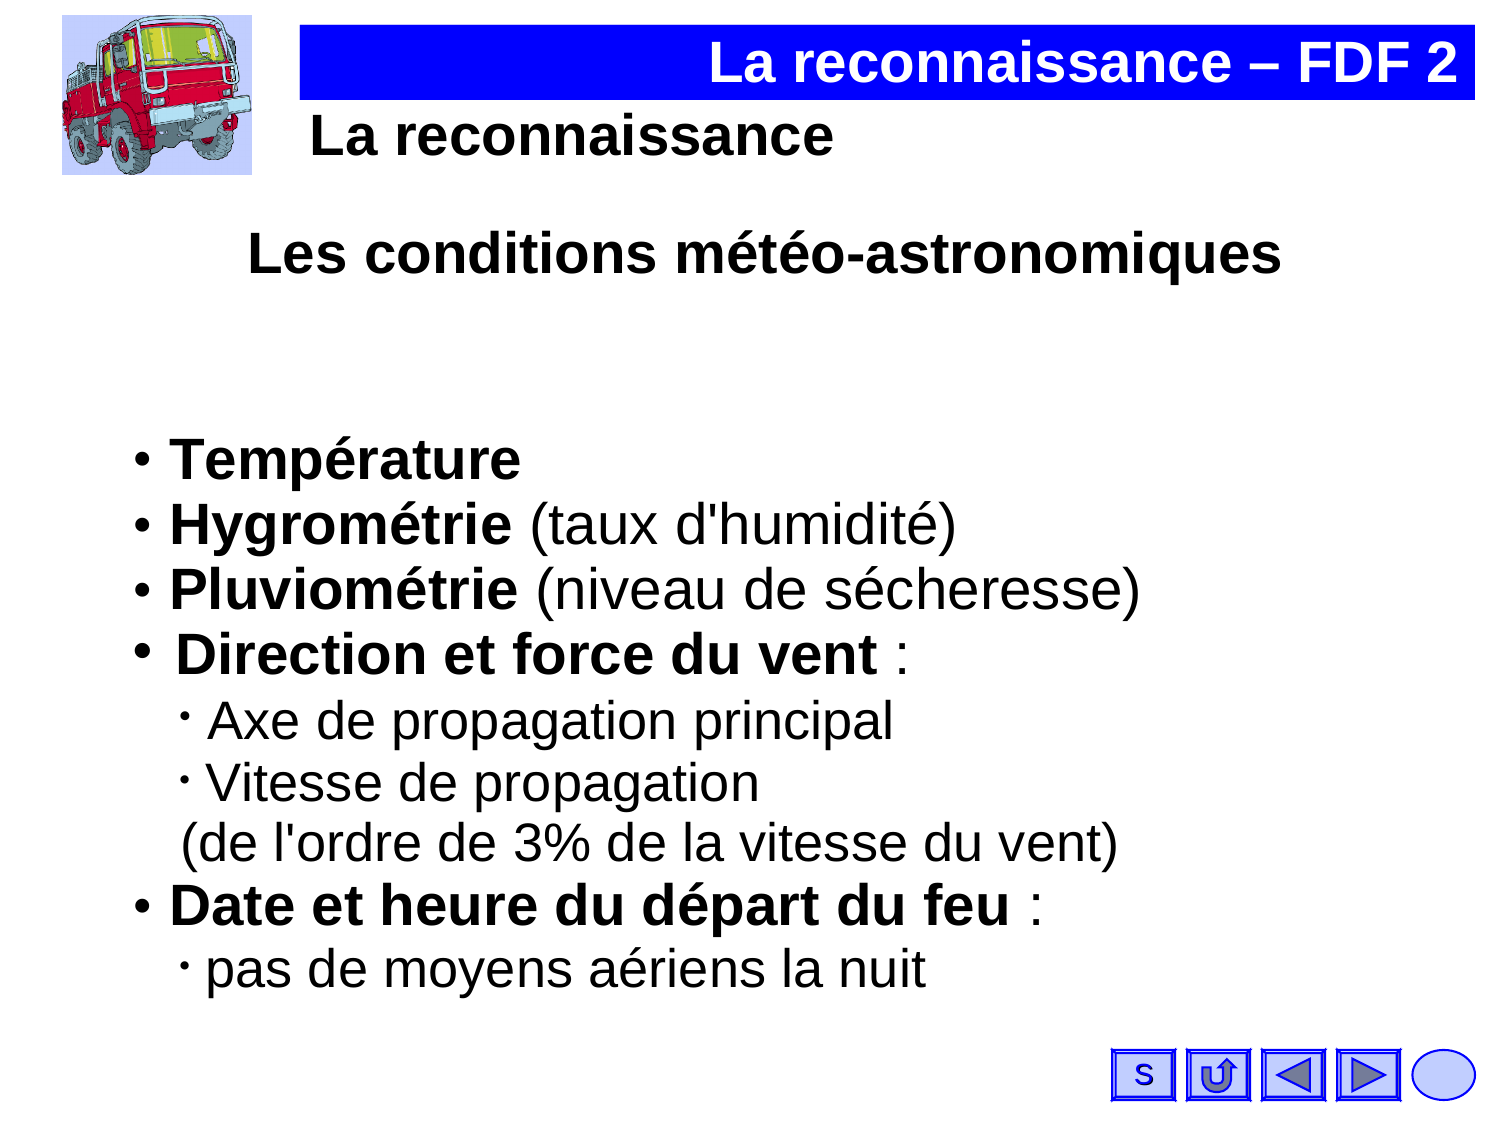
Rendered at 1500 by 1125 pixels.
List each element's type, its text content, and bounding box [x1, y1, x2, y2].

text_box La reconnaissance [295, 95, 851, 178]
text_box [1412, 1049, 1476, 1101]
text_box Température Hygrométrie (taux d'humidité) Pluviométrie (niveau de sécheresse) Direction et force du vent : Axe de propagation principal Vitesse de propagation (de l'ordre de 3% de la vitesse du vent) Date et heure du départ du feu : pas de moyens aériens la nuit [0, 354, 1211, 1068]
text_box Les conditions météo-astronomiques [232, 213, 1300, 294]
text_box La reconnaissance – FDF 2 [299, 24, 1475, 100]
